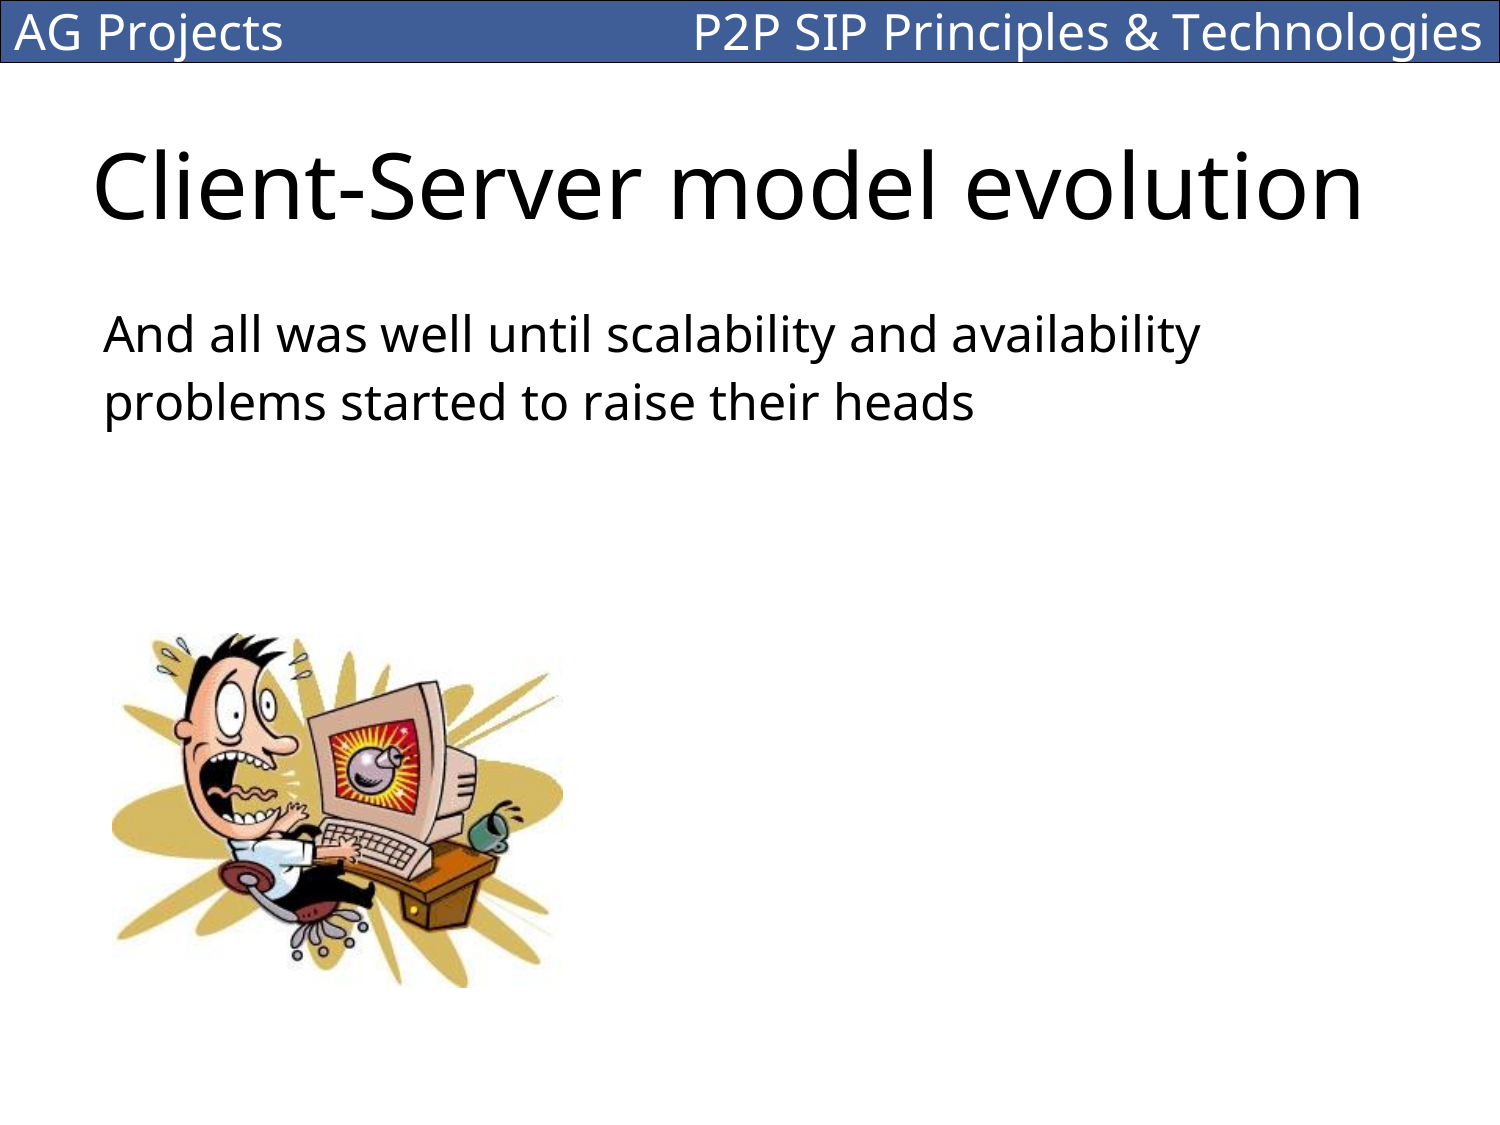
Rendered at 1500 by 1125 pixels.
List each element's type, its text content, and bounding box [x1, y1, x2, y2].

text_box And all was well until scalability and availability problems started to raise their heads [88, 290, 1400, 443]
text_box Client-Server model evolution [76, 113, 1447, 244]
picture [112, 633, 563, 988]
